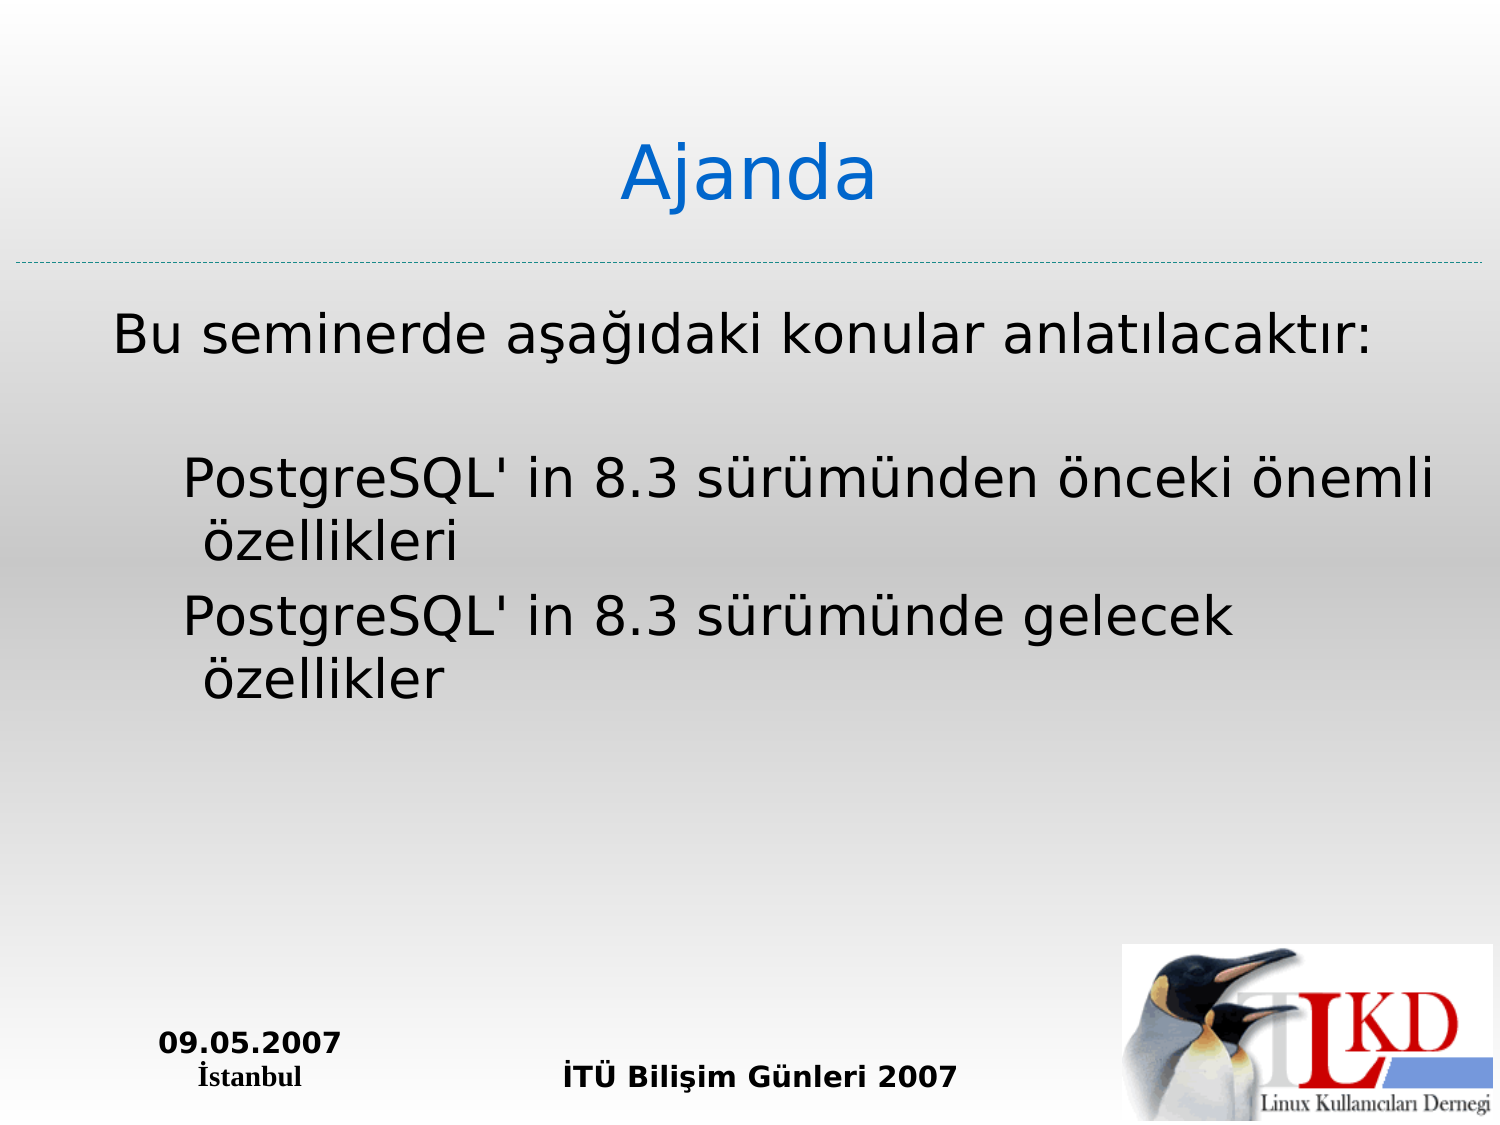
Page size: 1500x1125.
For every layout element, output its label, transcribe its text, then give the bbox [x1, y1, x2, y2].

picture [1122, 944, 1493, 1121]
title Ajanda [0, 0, 1500, 225]
list Bu seminerde aşağıdaki konular anlatılacaktır: PostgreSQL' in 8.3 sürümünden önceki önemli özellikleri PostgreSQL' in 8.3 sürümünde gelecek özellikler [0, 299, 1500, 748]
text_box [202, 415, 1491, 1023]
